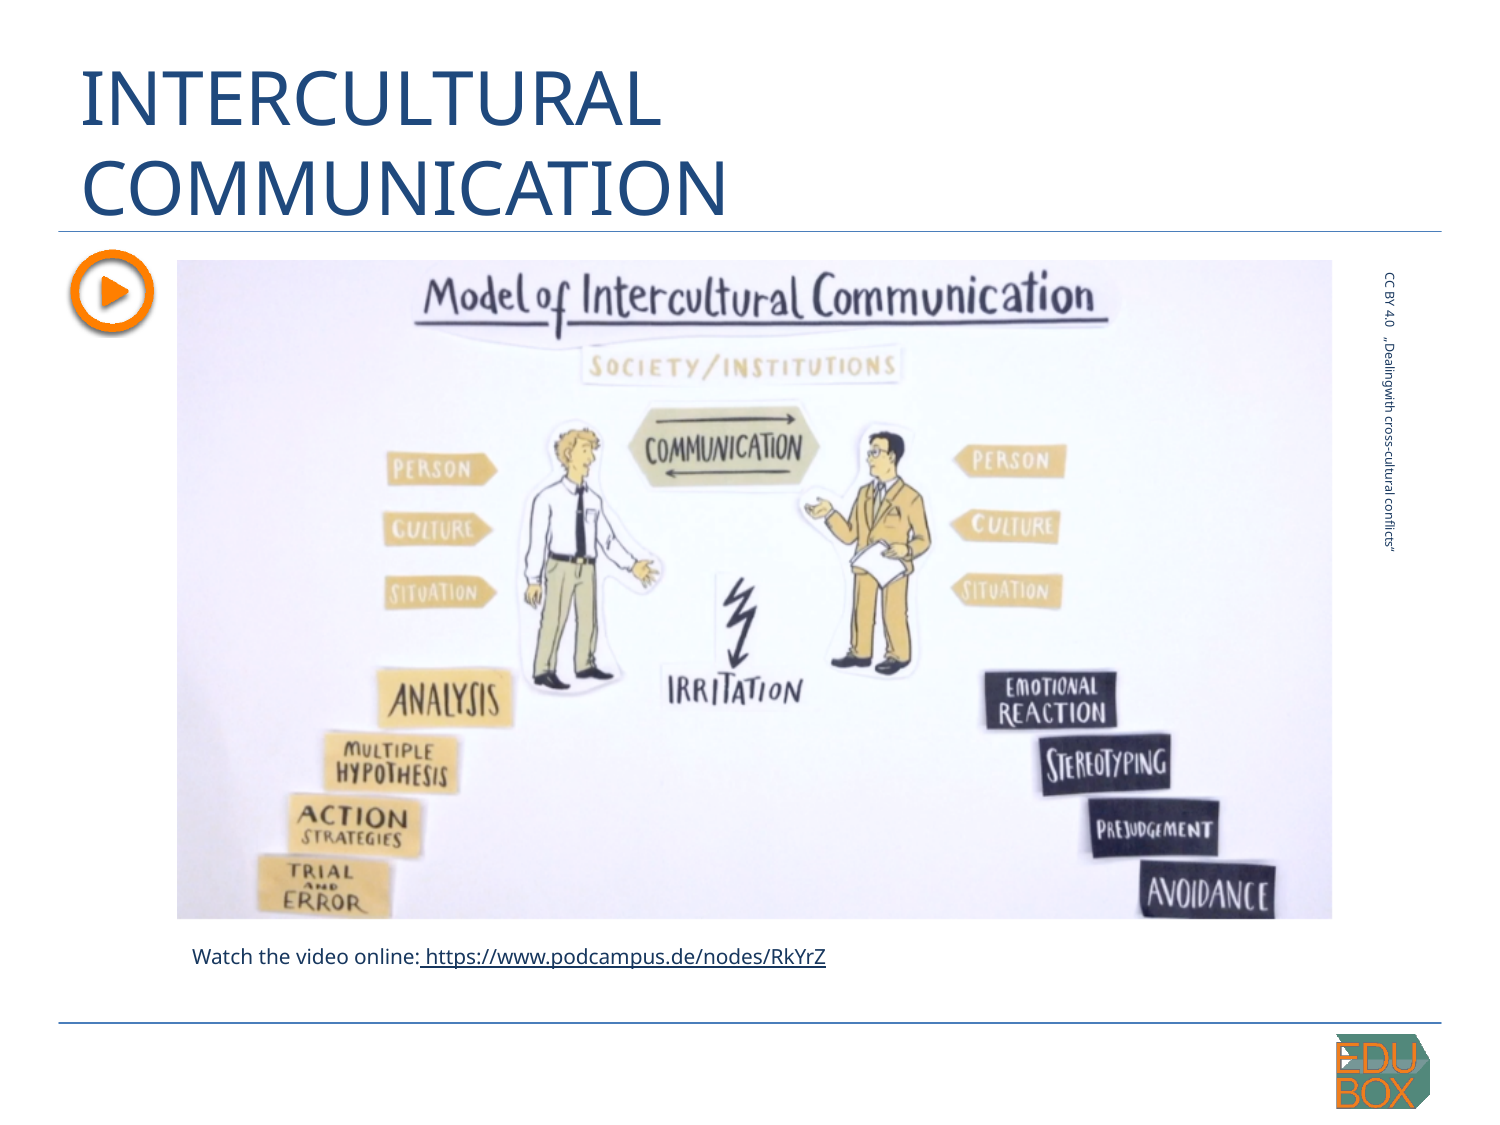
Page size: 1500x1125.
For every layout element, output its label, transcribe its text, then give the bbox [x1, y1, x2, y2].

picture [1328, 1028, 1437, 1114]
text_box CC BY 4.0 „Dealingwith cross-cultural conflicts“ [1373, 257, 1406, 993]
picture [64, 243, 160, 339]
title INTERCULTURAL COMMUNICATION [64, 42, 1483, 153]
picture [177, 260, 1335, 922]
text_box Watch the video online: https://www.podcampus.de/nodes/RkYrZ [177, 936, 1020, 1004]
